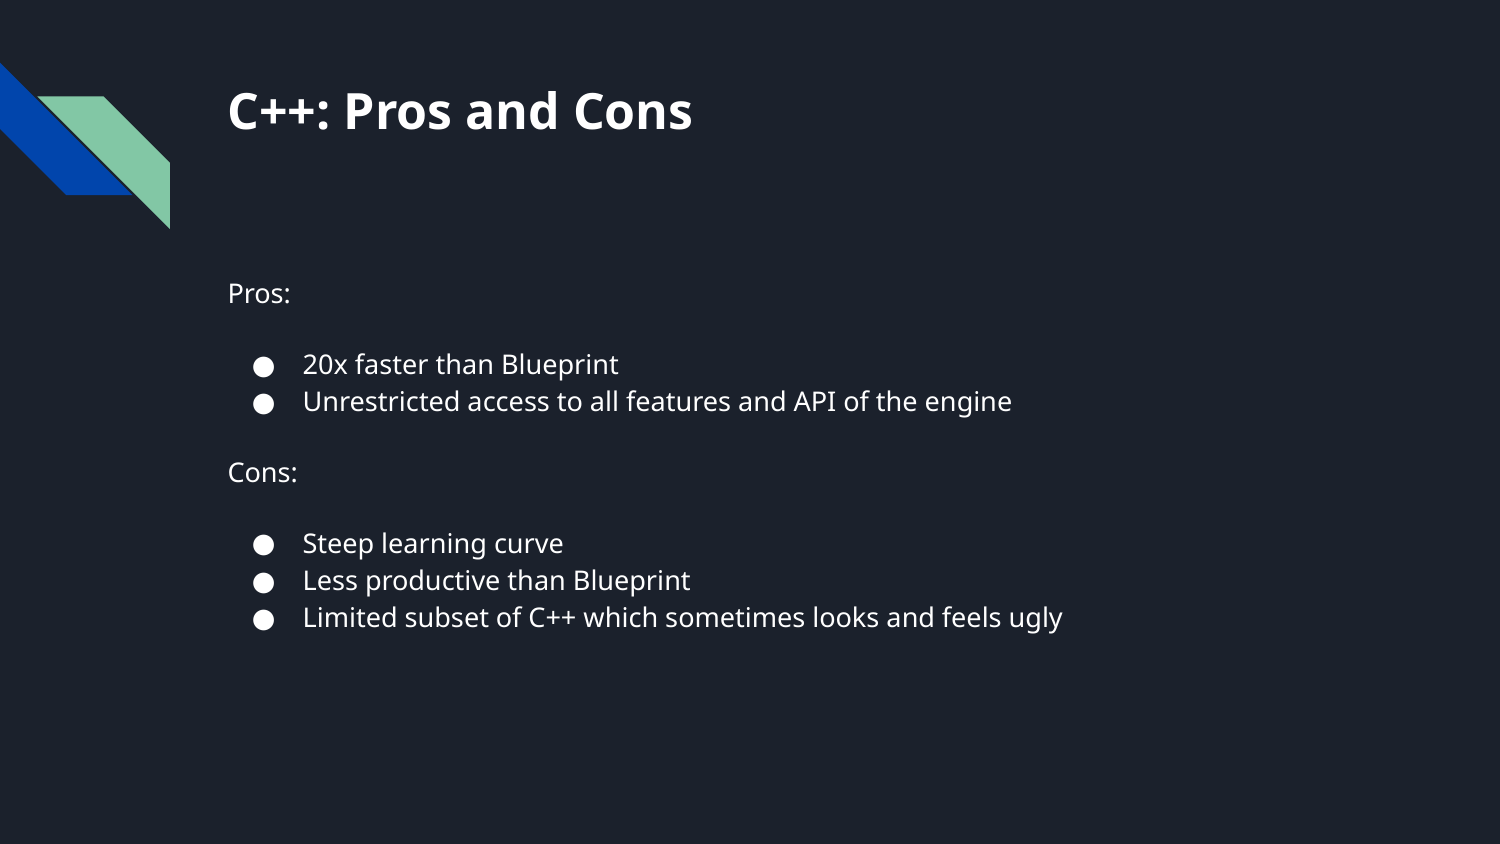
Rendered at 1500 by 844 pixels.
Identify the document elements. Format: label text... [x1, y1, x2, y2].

text_box Pros: 20x faster than Blueprint Unrestricted access to all features and API of the engine Cons: Steep learning curve Less productive than Blueprint Limited subset of C++ which sometimes looks and feels ugly [212, 257, 1368, 735]
text_box C++: Pros and Cons [212, 64, 1368, 215]
